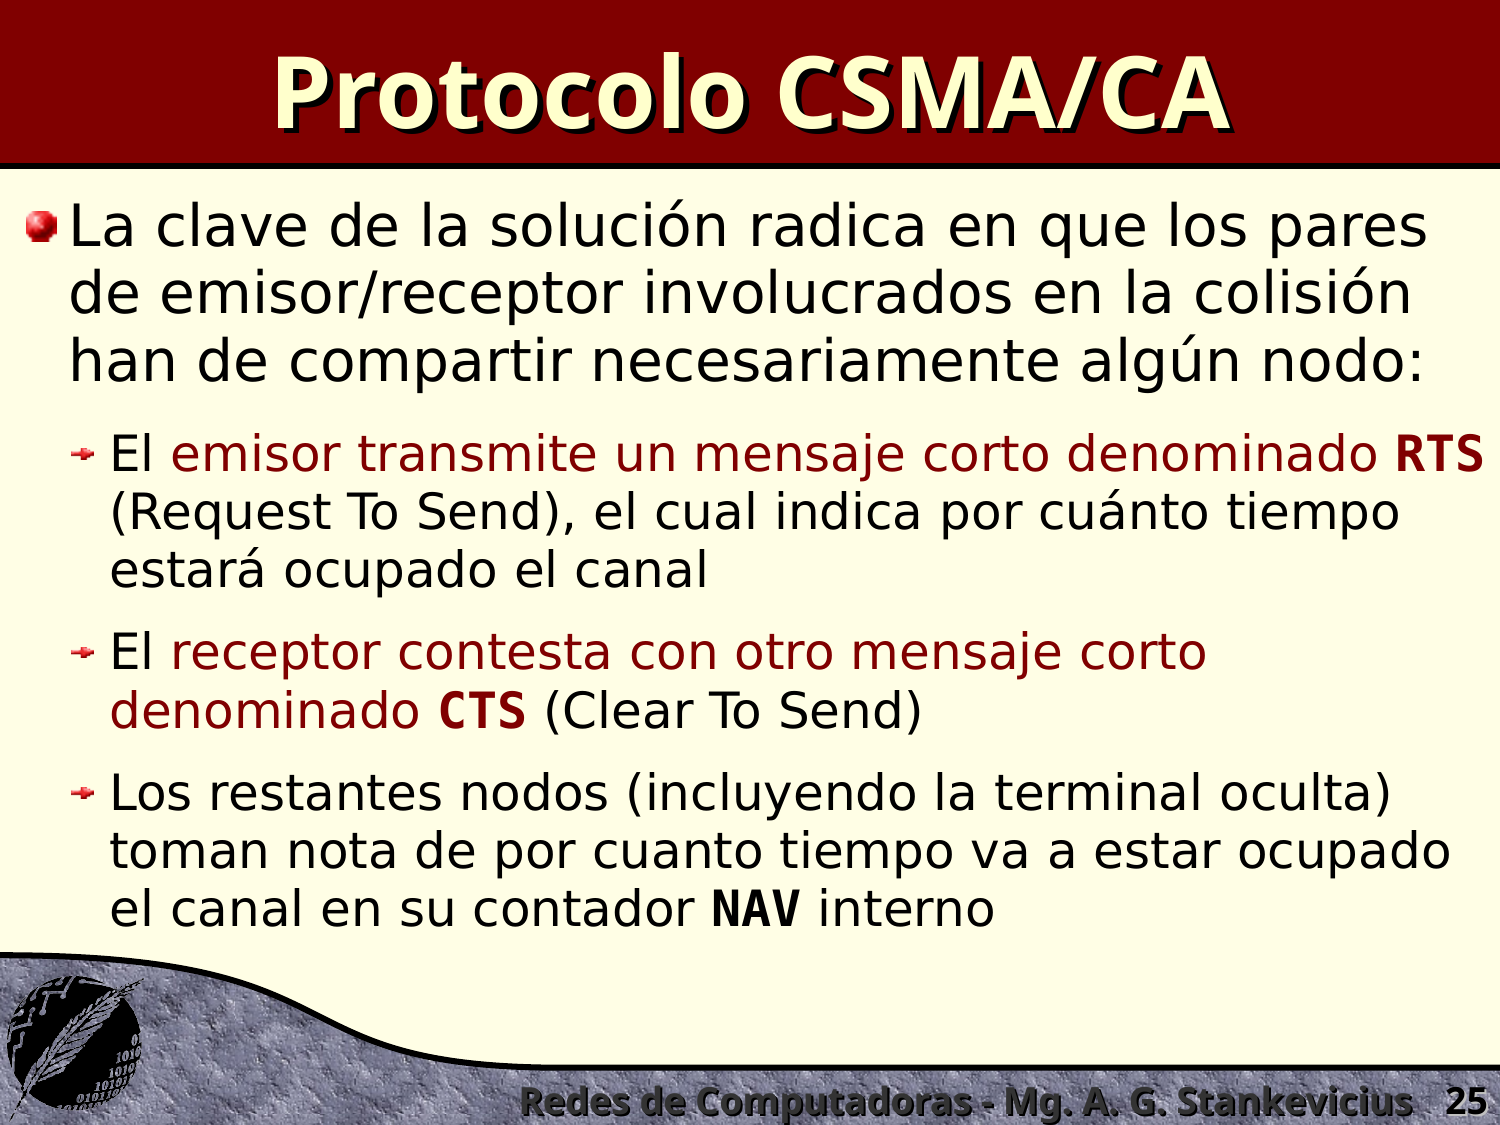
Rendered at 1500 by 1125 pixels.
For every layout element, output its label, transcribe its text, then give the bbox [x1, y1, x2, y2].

title Protocolo CSMA/CA [15, 5, 1485, 160]
picture [0, 959, 1500, 1125]
picture [790, 1100, 795, 1110]
list La clave de la solución radica en que los pares de emisor/receptor involucrados en la colisión han de compartir necesariamente algún nodo: El emisor transmite un mensaje corto denominado RTS (Request To Send), el cual indica por cuánto tiempo estará ocupado el canal El receptor contesta con otro mensaje corto denominado CTS (Clear To Send) Los restantes nodos (incluyendo la terminal oculta) toman nota de por cuanto tiempo va a estar ocupado el canal en su contador NAV interno [11, 192, 1486, 942]
picture [1047, 1100, 1054, 1110]
